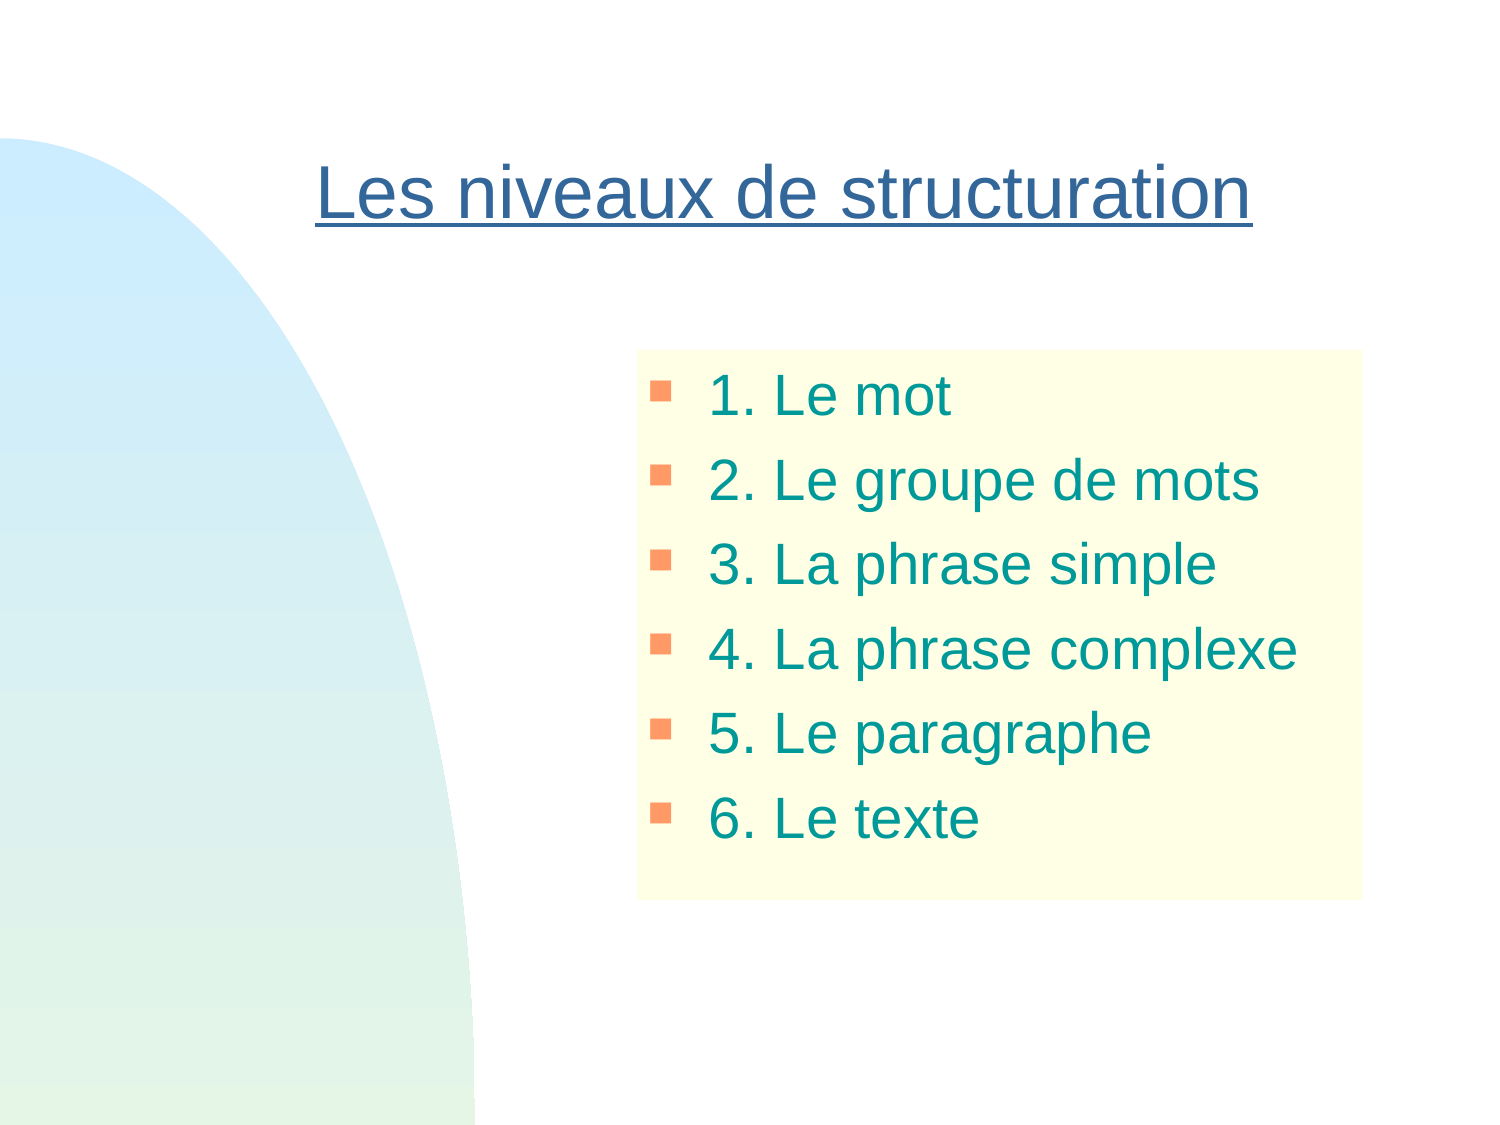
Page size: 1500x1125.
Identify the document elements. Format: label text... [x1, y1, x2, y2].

title Les niveaux de structuration [299, 99, 1300, 288]
list 1. Le mot 2. Le groupe de mots 3. La phrase simple 4. La phrase complexe 5. Le paragraphe 6. Le texte [637, 349, 1363, 901]
